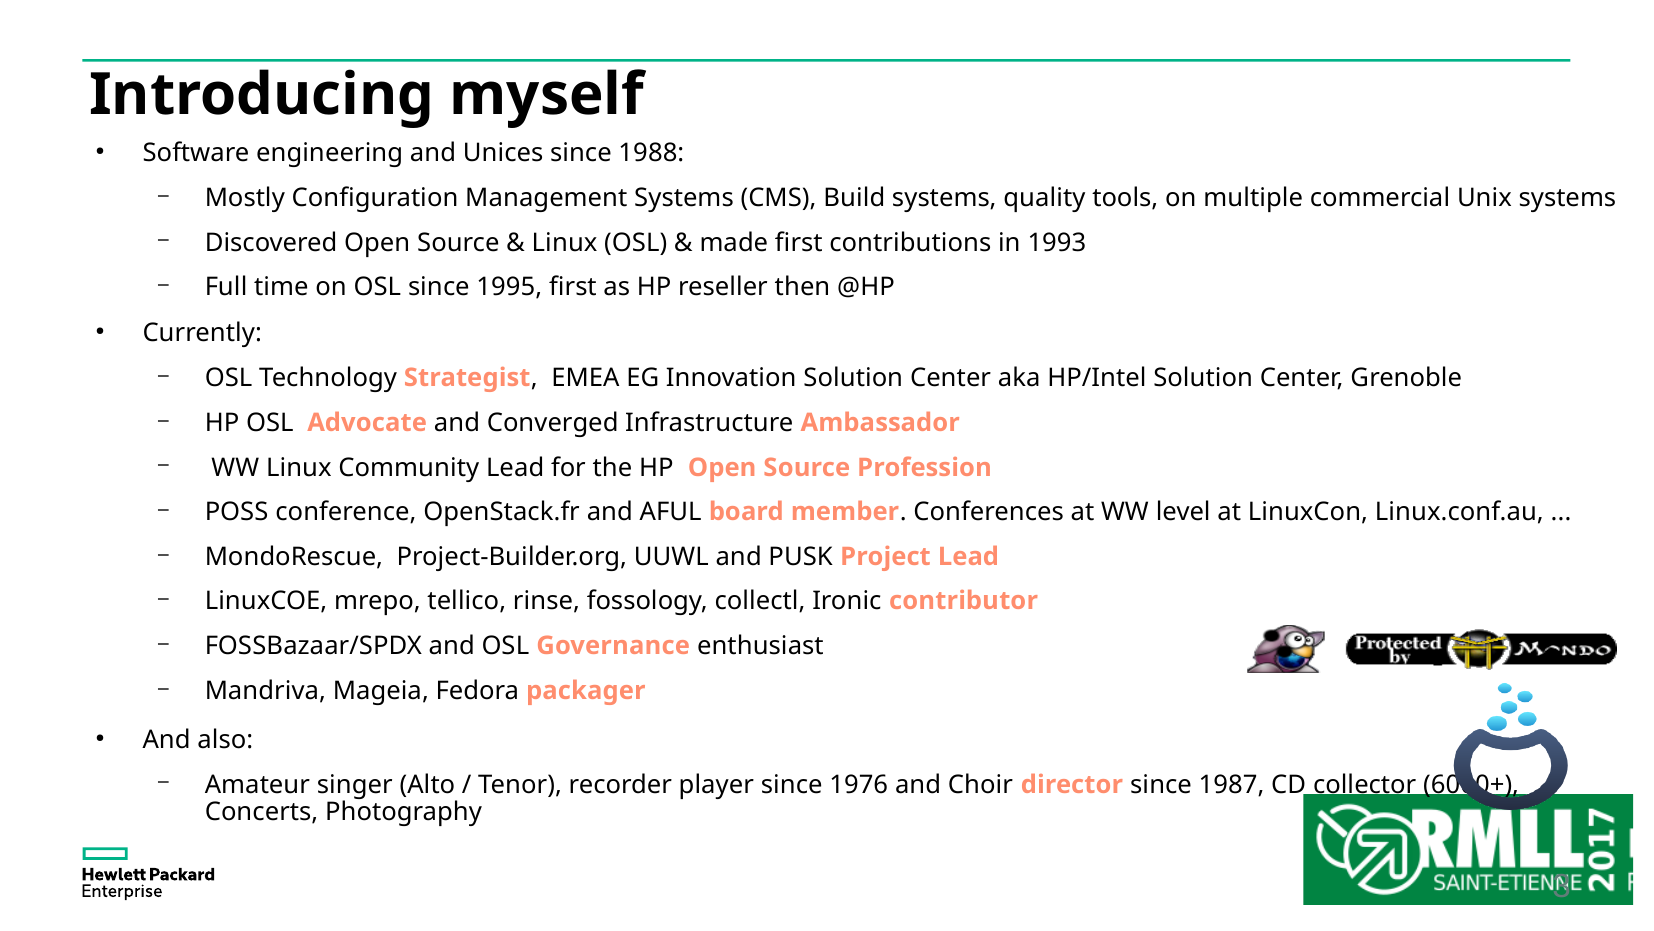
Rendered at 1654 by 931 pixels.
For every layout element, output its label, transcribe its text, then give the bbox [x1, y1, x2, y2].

slide_number <numéro> [1498, 872, 1571, 904]
picture [1226, 606, 1617, 814]
picture [1303, 856, 1634, 905]
title Introducing myself [89, 63, 1577, 132]
list Software engineering and Unices since 1988: Mostly Configuration Management Systems (CMS), Build systems, quality tools, on multiple commercial Unix systems Discovered Open Source & Linux (OSL) & made first contributions in 1993 Full time on OSL since 1995, first as HP reseller then @HP Currently: OSL Technology Strategist, EMEA EG Innovation Solution Center aka HP/Intel Solution Center, Grenoble HP OSL Advocate and Converged Infrastructure Ambassador WW Linux Community Lead for the HP Open Source Profession POSS conference, OpenStack.fr and AFUL board member. Conferences at WW level at LinuxCon, Linux.conf.au, ... MondoRescue, Project-Builder.org, UUWL and PUSK Project Lead LinuxCOE, mrepo, tellico, rinse, fossology, collectl, Ironic contributor FOSSBazaar/SPDX and OSL Governance enthusiast Mandriva, Mageia, Fedora packager And also: Amateur singer (Alto / Tenor), recorder player since 1976 and Choir director since 1987, CD collector (6000+), Concerts, Photography [65, 132, 1645, 856]
